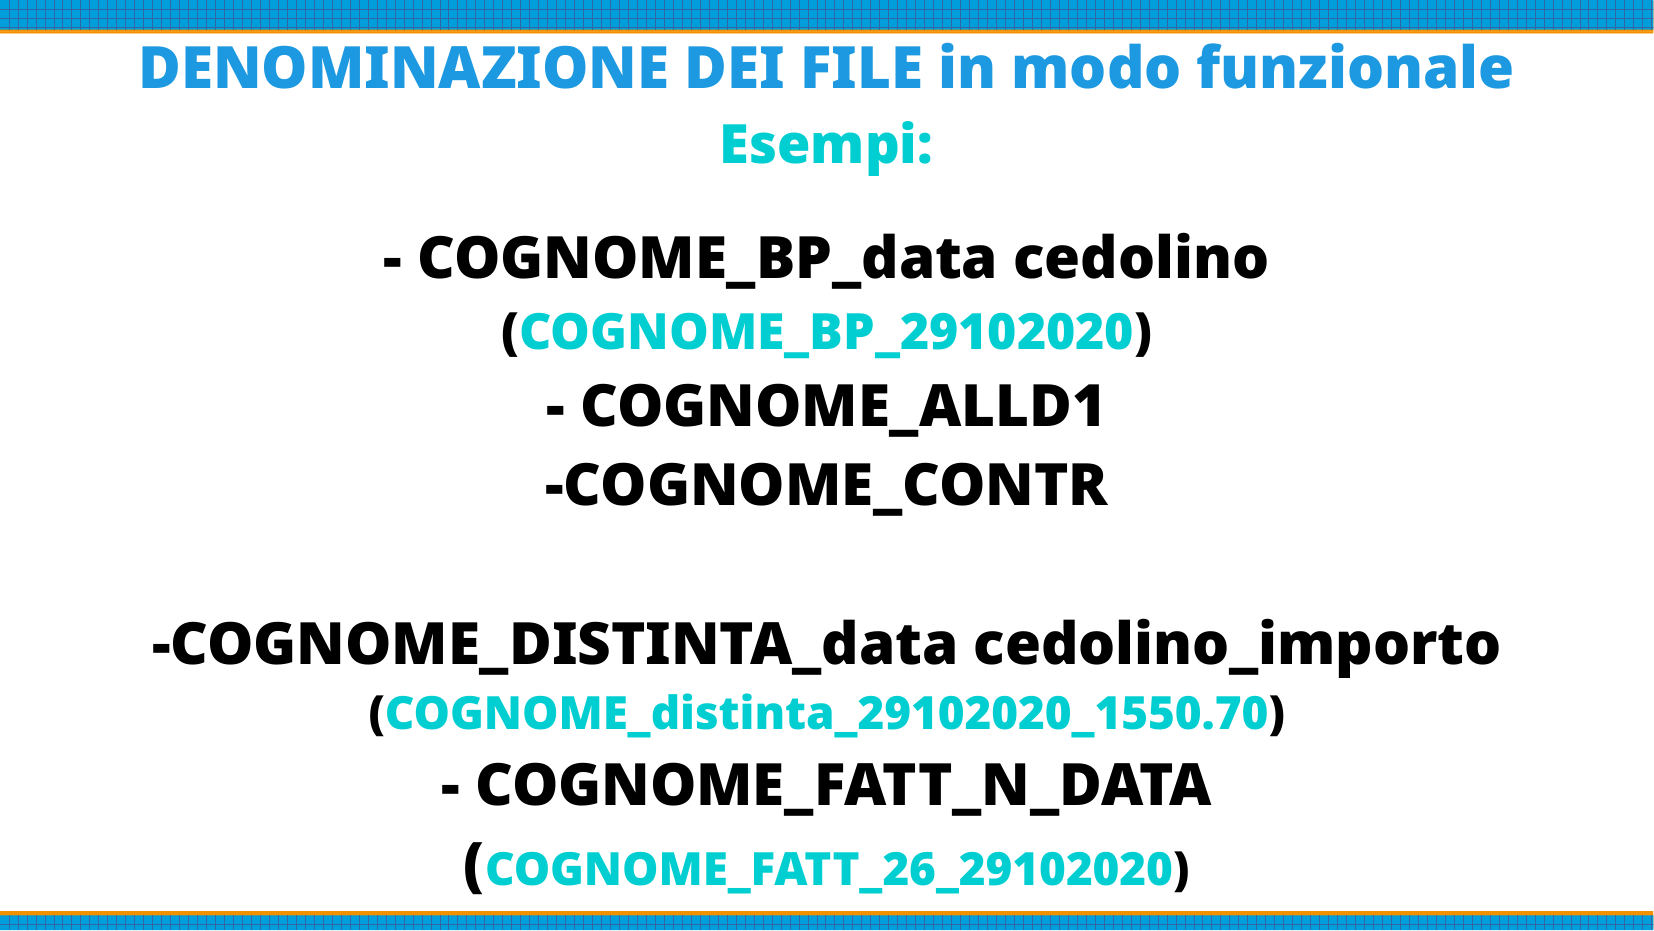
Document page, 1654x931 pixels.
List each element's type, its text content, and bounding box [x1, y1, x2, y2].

subtitle DENOMINAZIONE DEI FILE in modo funzionale Esempi: - COGNOME_BP_data cedolino (COGNOME_BP_29102020) - COGNOME_ALLD1 -COGNOME_CONTR -COGNOME_DISTINTA_data cedolino_importo (COGNOME_distinta_29102020_1550.70) - COGNOME_FATT_N_DATA (COGNOME_FATT_26_29102020) [88, 87, 1565, 841]
